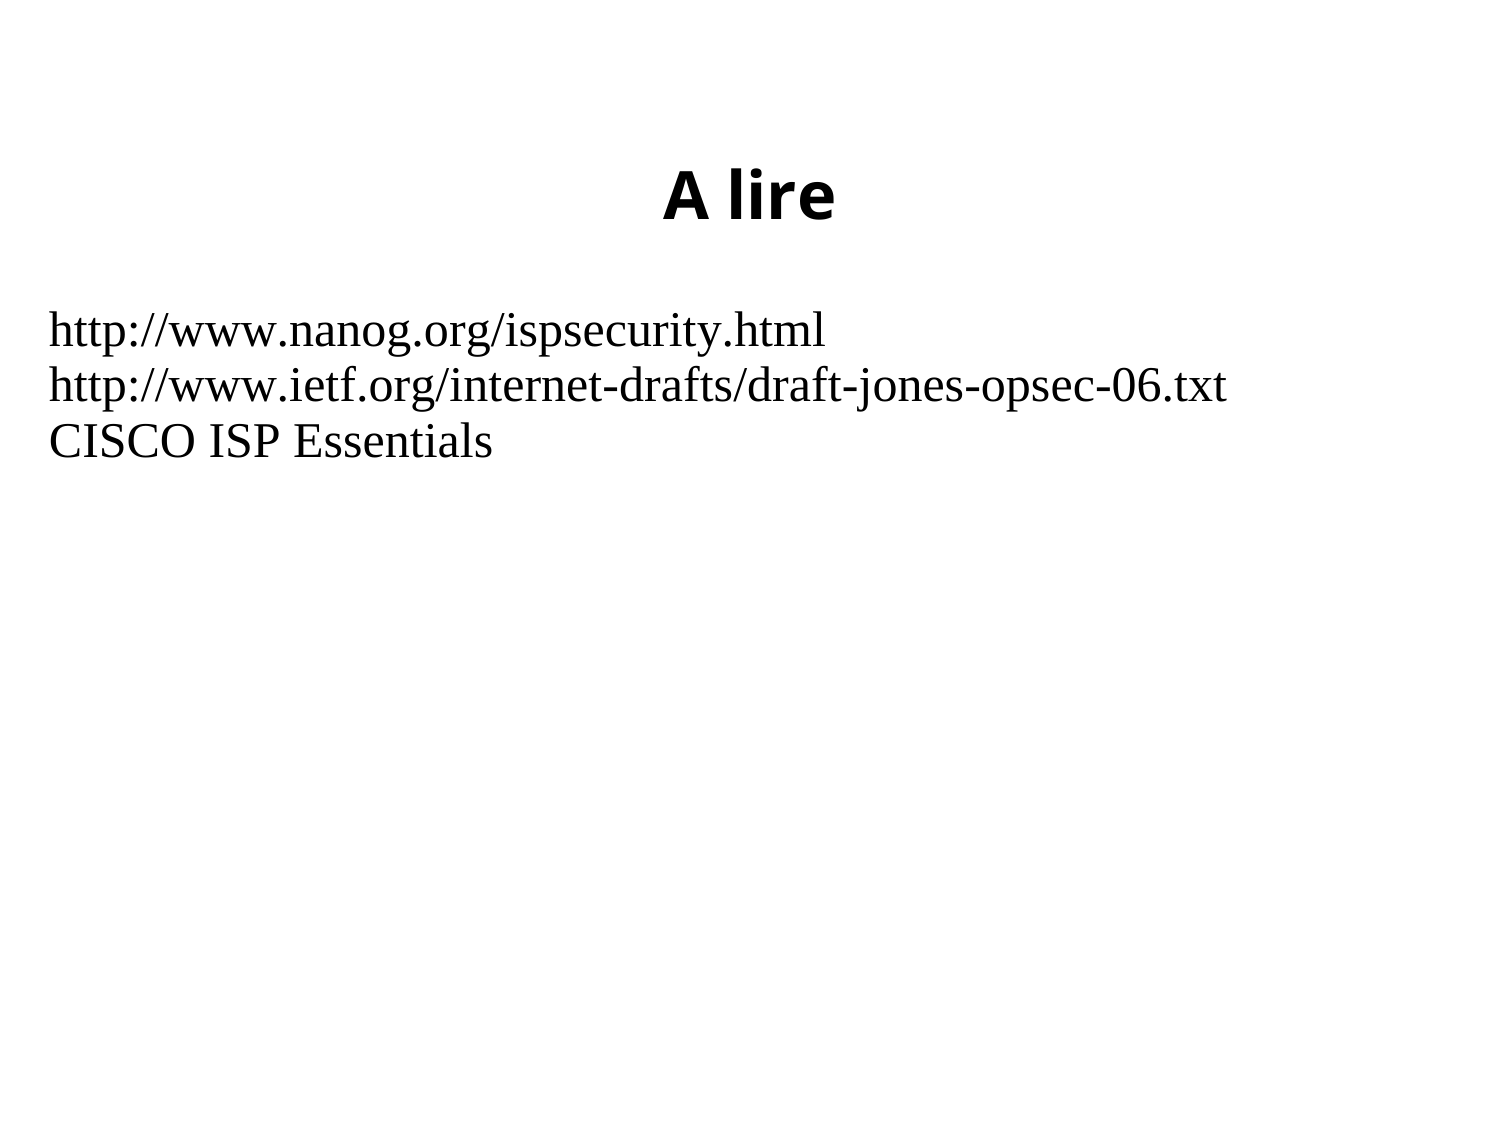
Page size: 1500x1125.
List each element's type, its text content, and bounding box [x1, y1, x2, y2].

title A lire [112, 99, 1388, 288]
text_box http://www.nanog.org/ispsecurity.html http://www.ietf.org/internet-drafts/draft-jones-opsec-06.txt CISCO ISP Essentials [48, 302, 1470, 745]
